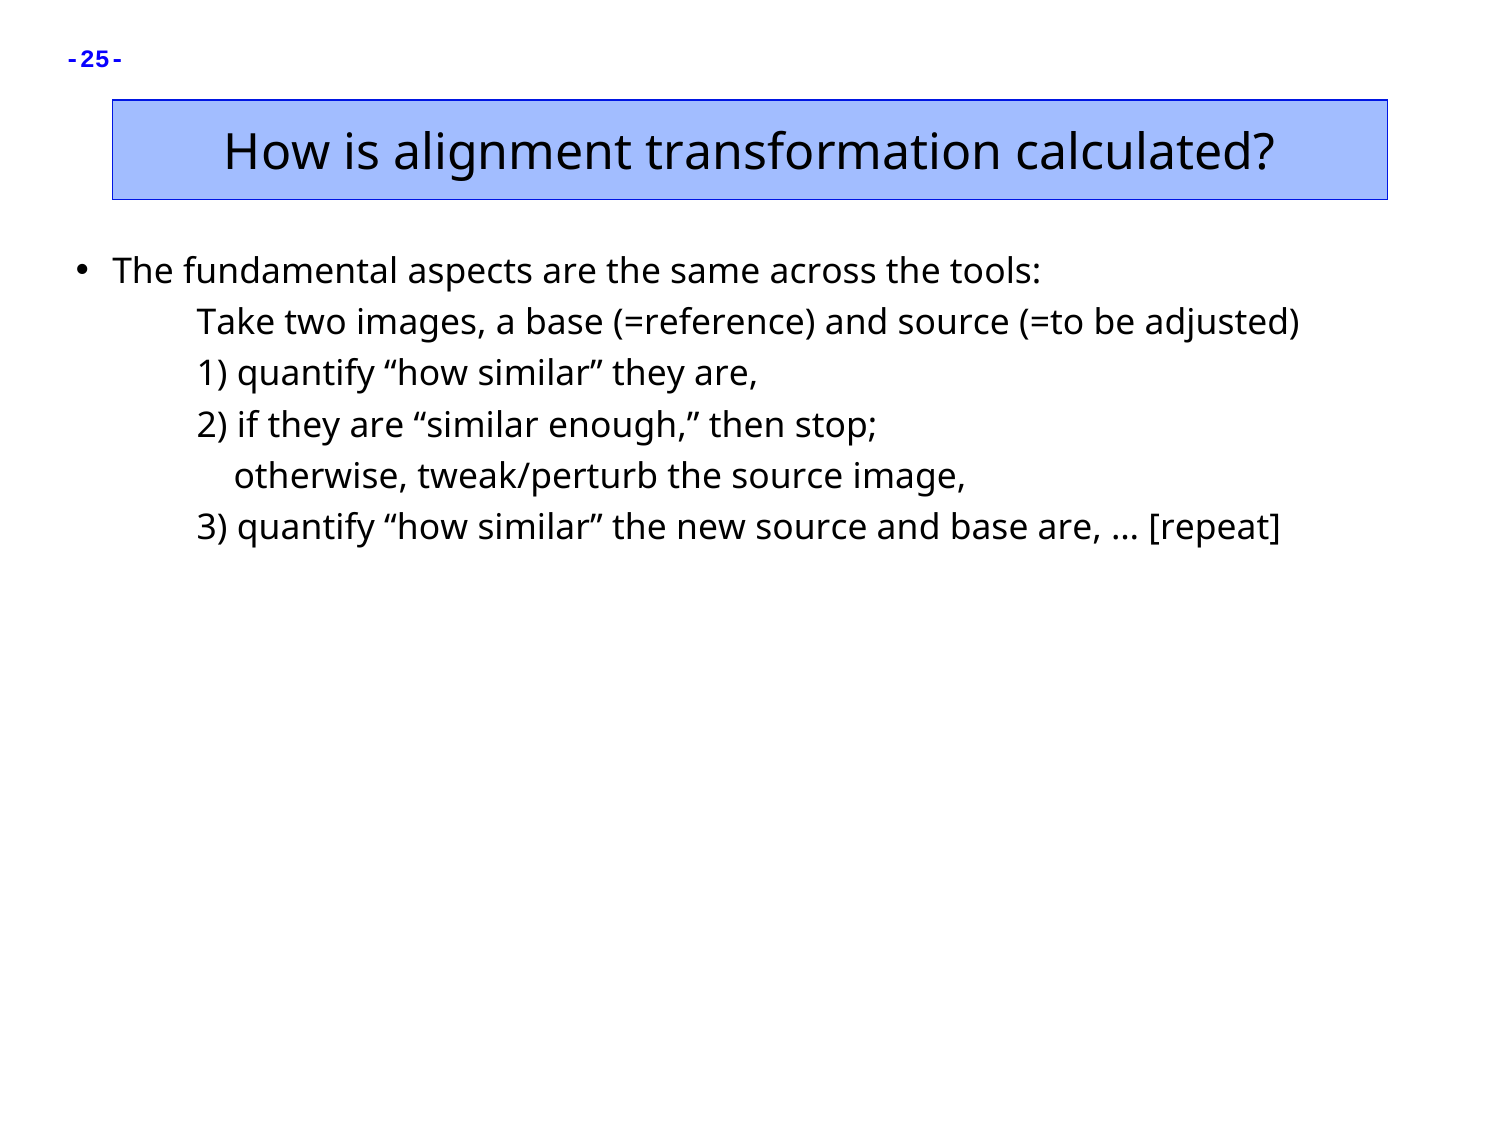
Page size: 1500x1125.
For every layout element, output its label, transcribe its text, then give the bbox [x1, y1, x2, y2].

text_box How is alignment transformation calculated? [112, 99, 1388, 200]
text_box The fundamental aspects are the same across the tools: Take two images, a base (=reference) and source (=to be adjusted) 1) quantify “how similar” they are, 2) if they are “similar enough,” then stop; otherwise, tweak/perturb the source image, 3) quantify “how similar” the new source and base are, … [repeat] [60, 239, 1478, 1040]
